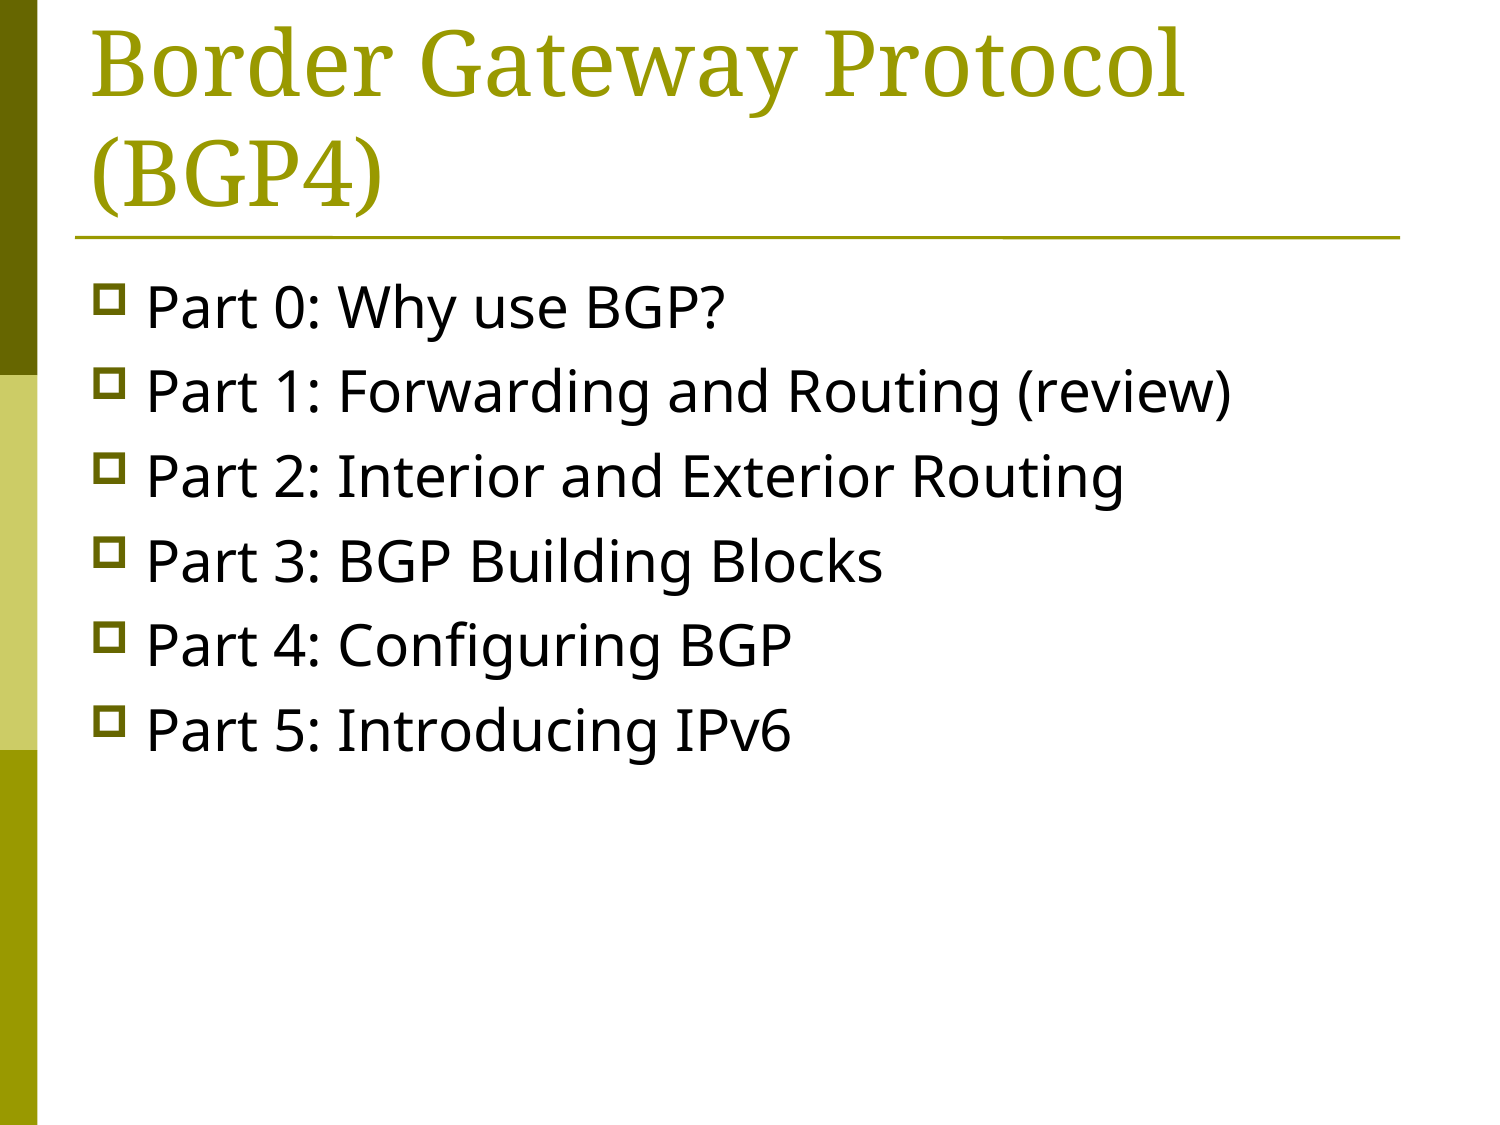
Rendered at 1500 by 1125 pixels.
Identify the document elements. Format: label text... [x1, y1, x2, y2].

title Border Gateway Protocol (BGP4) [75, 0, 1426, 233]
list Part 0: Why use BGP? Part 1: Forwarding and Routing (review) Part 2: Interior and Exterior Routing Part 3: BGP Building Blocks Part 4: Configuring BGP Part 5: Introducing IPv6 [75, 262, 1426, 1006]
